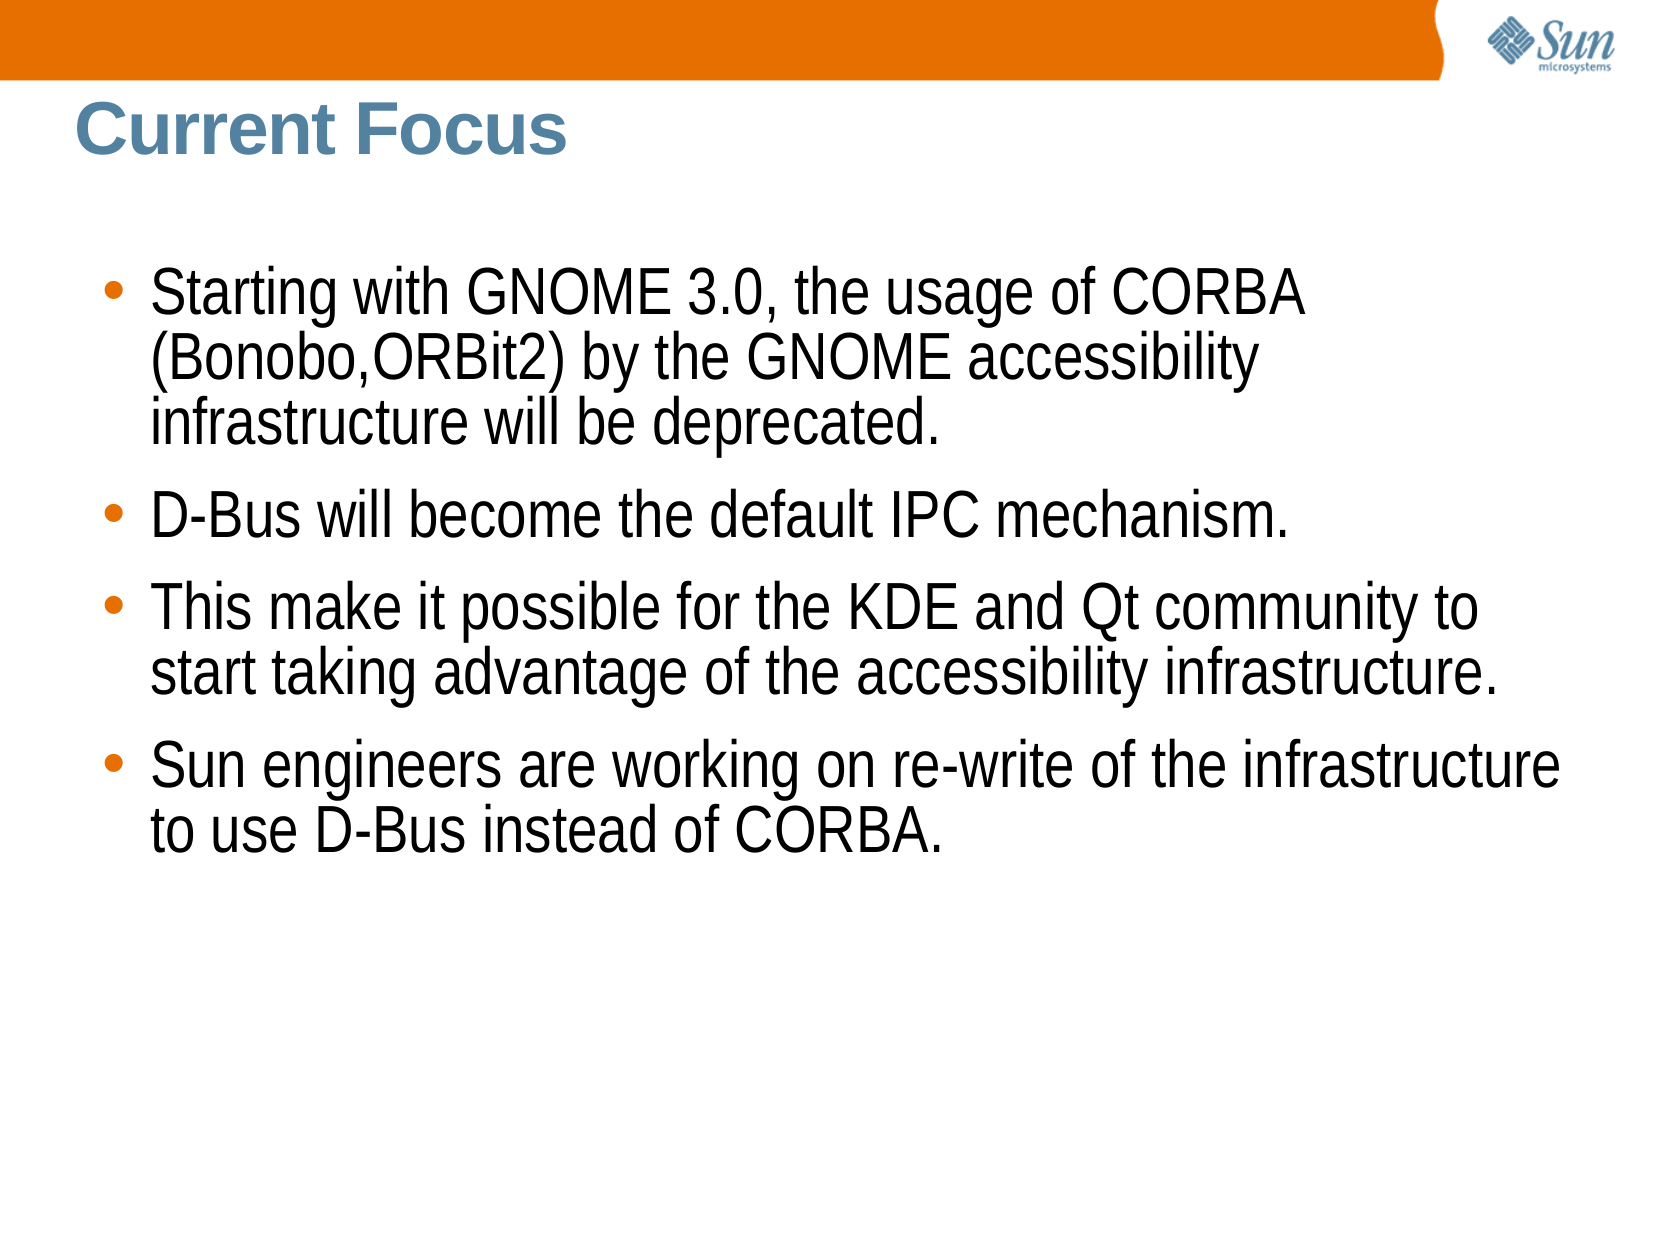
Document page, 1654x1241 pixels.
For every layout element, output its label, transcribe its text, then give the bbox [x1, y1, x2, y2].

picture [0, 0, 1654, 83]
list Starting with GNOME 3.0, the usage of CORBA (Bonobo,ORBit2) by the GNOME accessibility infrastructure will be deprecated. D-Bus will become the default IPC mechanism. This make it possible for the KDE and Qt community to start taking advantage of the accessibility infrastructure. Sun engineers are working on re-write of the infrastructure to use D-Bus instead of CORBA. [82, 262, 1571, 1152]
title Current Focus [74, 94, 1564, 188]
